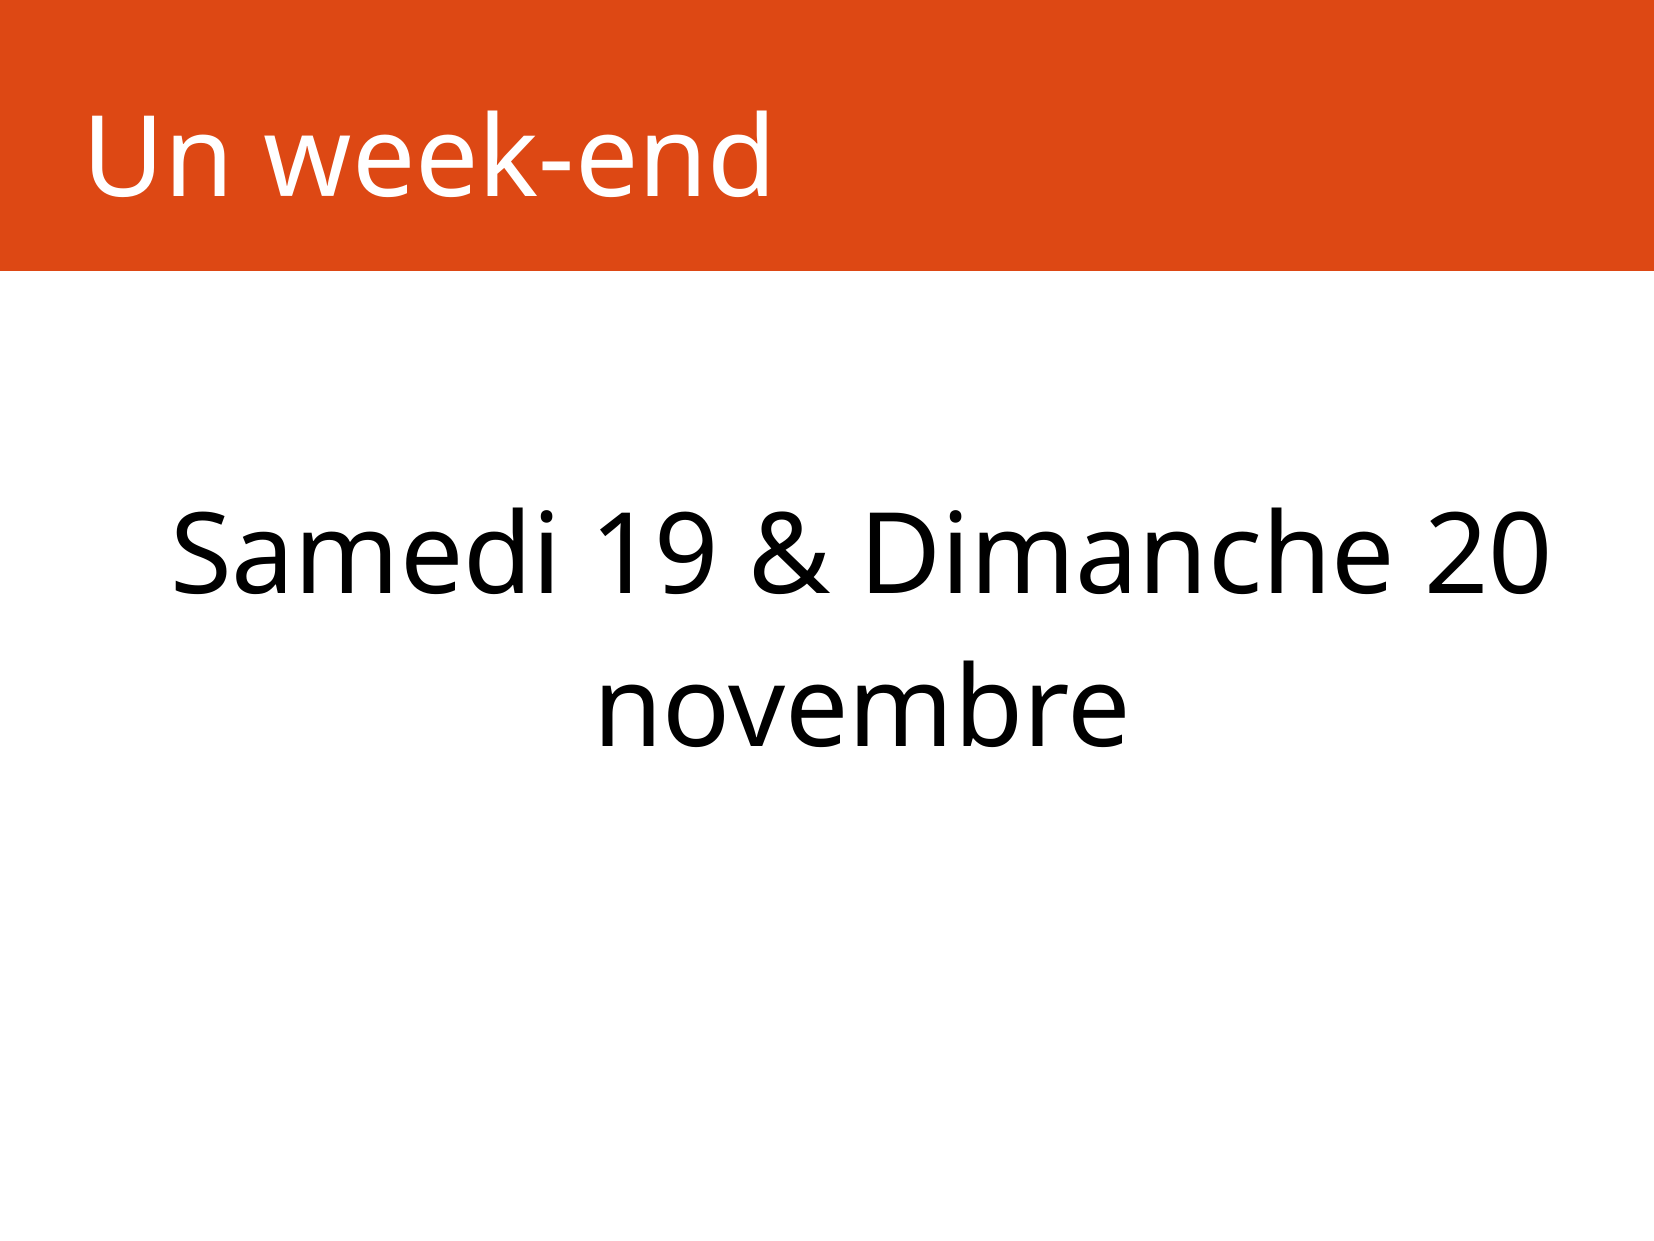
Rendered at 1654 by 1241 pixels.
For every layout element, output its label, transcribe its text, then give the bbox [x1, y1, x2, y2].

title Un week-end [82, 49, 1571, 257]
text_box [0, 0, 1654, 271]
list Samedi 19 & Dimanche 20 novembre [82, 290, 1571, 1010]
